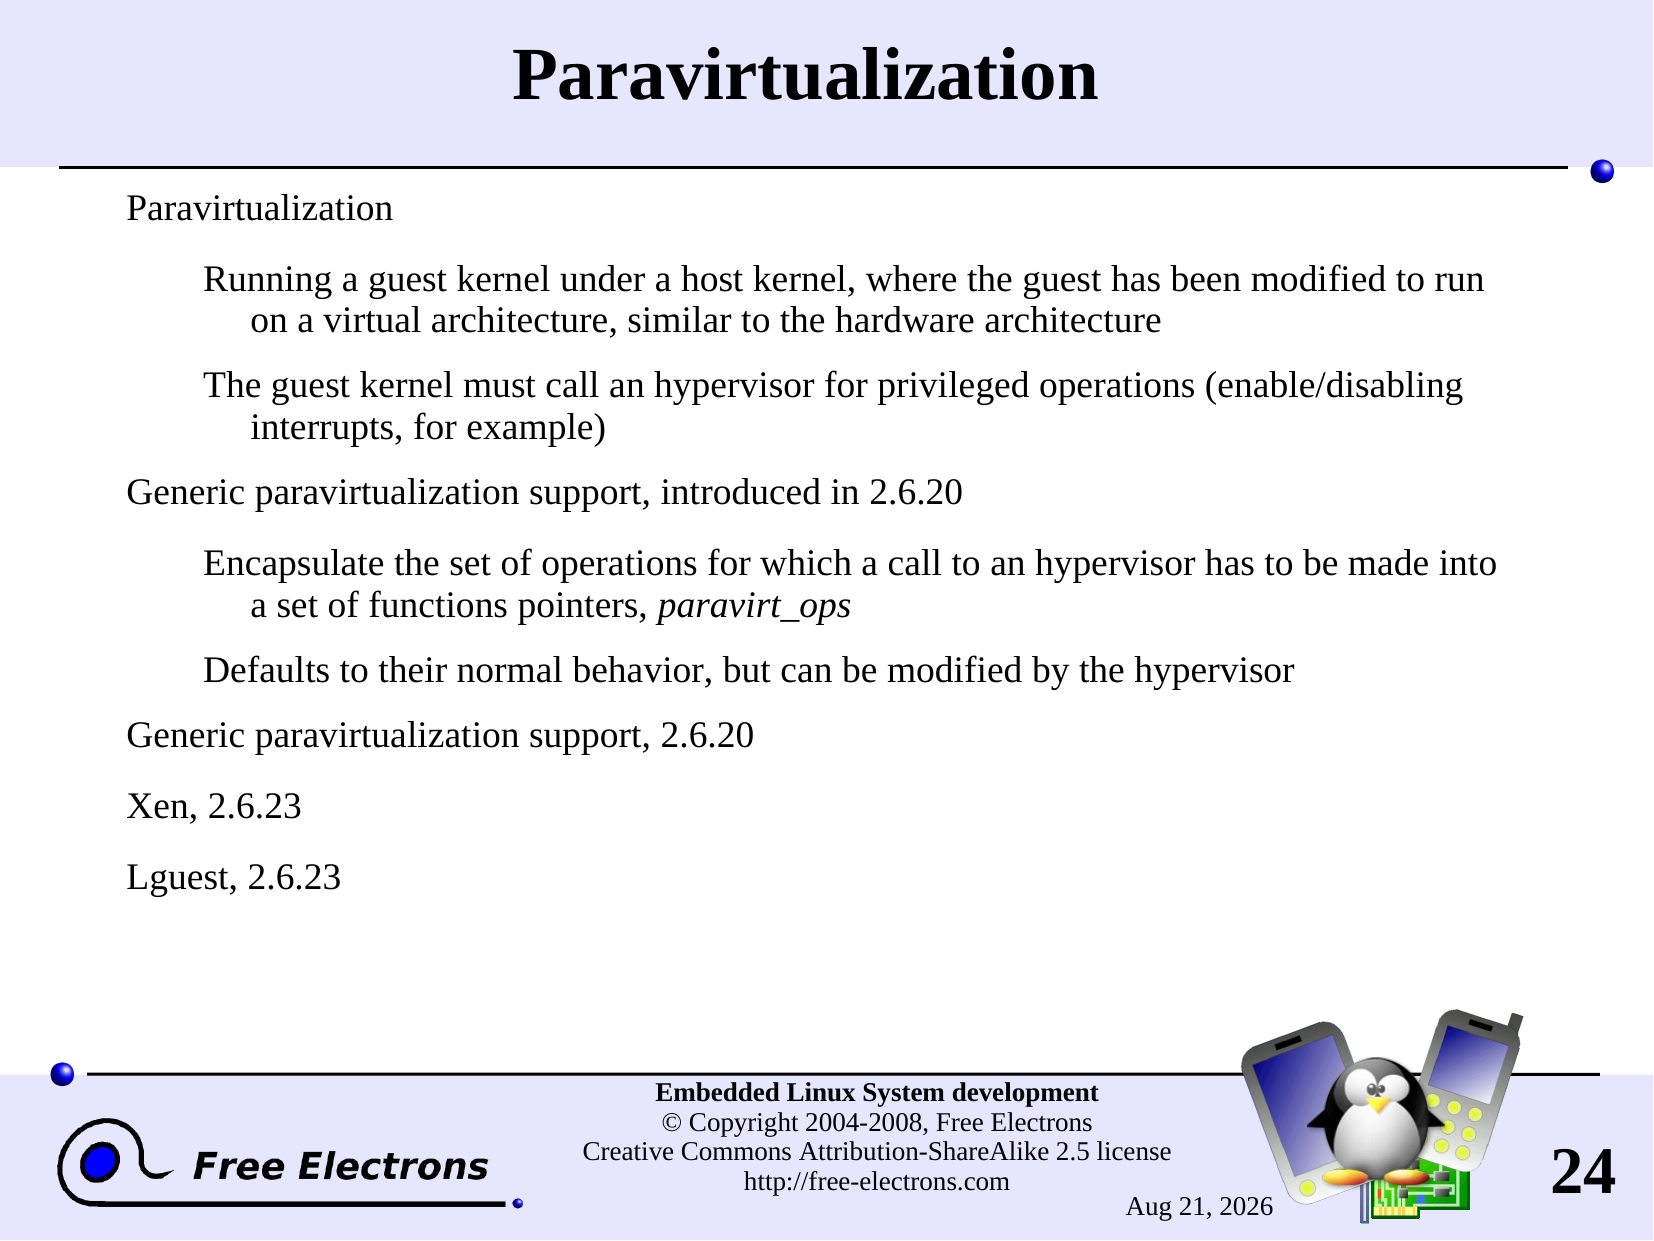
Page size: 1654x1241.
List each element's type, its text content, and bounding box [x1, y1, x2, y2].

list Paravirtualization Running a guest kernel under a host kernel, where the guest has been modified to run on a virtual architecture, similar to the hardware architecture The guest kernel must call an hypervisor for privileged operations (enable/disabling interrupts, for example) Generic paravirtualization support, introduced in 2.6.20 Encapsulate the set of operations for which a call to an hypervisor has to be made into a set of functions pointers, paravirt_ops Defaults to their normal behavior, but can be modified by the hypervisor Generic paravirtualization support, 2.6.20 Xen, 2.6.23 Lguest, 2.6.23 [108, 186, 1521, 1037]
picture [1225, 1008, 1538, 1241]
title Paravirtualization [60, 25, 1551, 124]
picture [50, 1107, 527, 1216]
